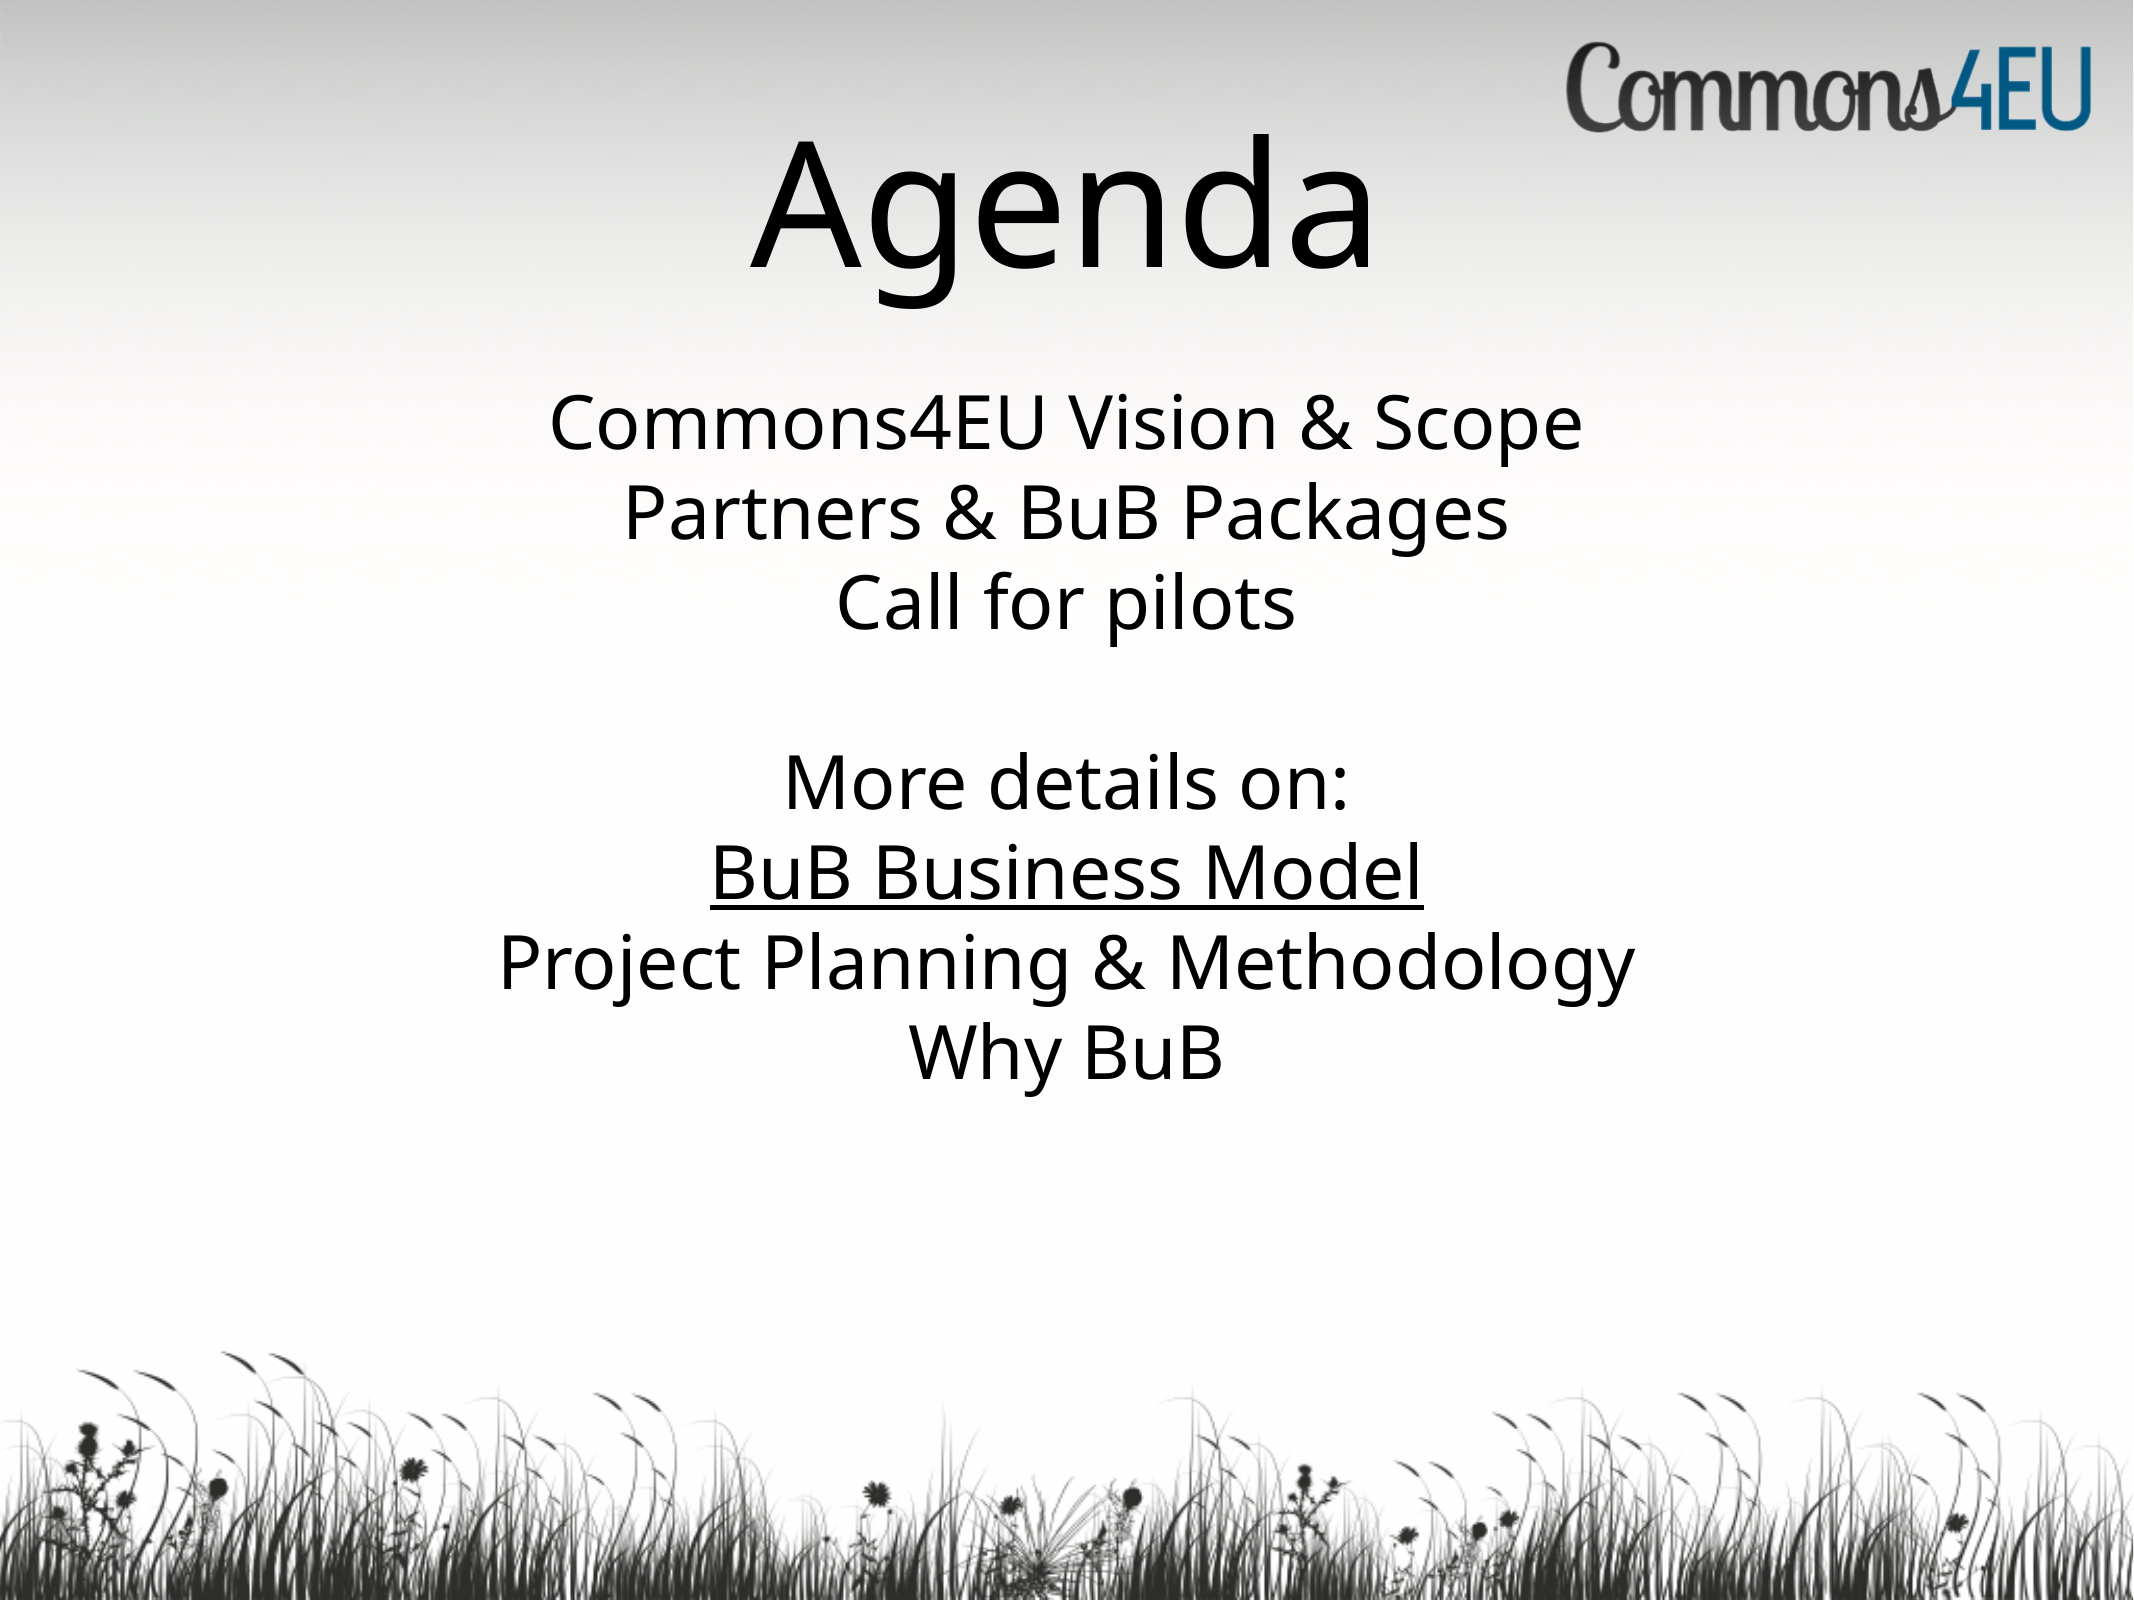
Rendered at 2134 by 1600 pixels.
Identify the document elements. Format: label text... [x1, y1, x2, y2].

list Commons4EU Vision & Scope Partners & BuB Packages Call for pilots More details on: BuB Business Model Project Planning & Methodology Why BuB [106, 374, 2027, 1431]
title Agenda [106, 63, 2027, 332]
picture [0, 0, 2134, 1600]
